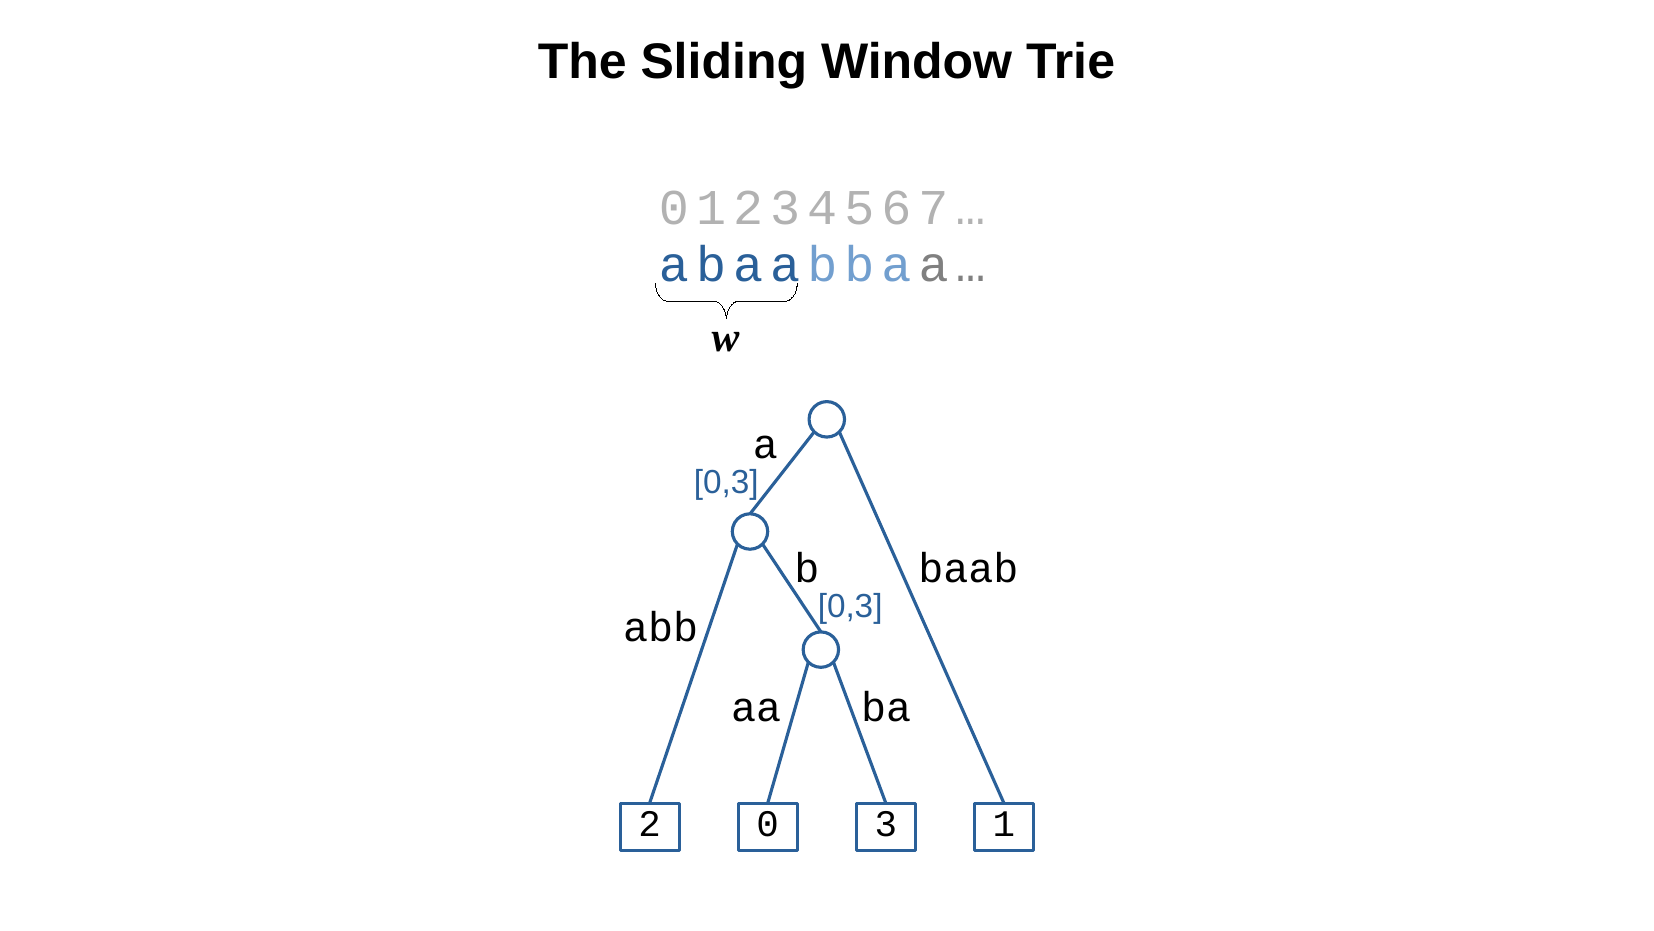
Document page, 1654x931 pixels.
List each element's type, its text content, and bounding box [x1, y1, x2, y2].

text_box The Sliding Window Trie [474, 0, 1180, 125]
text_box ba [846, 679, 926, 742]
text_box abb [608, 599, 714, 662]
text_box 2 [620, 803, 680, 851]
text_box 0 [738, 803, 798, 851]
text_box [0,3] [803, 580, 898, 632]
text_box a [738, 416, 793, 479]
text_box [0,3] [679, 456, 774, 508]
text_box w [696, 307, 755, 369]
text_box 3 [856, 803, 916, 851]
text_box baab [903, 540, 1034, 603]
text_box 01234567… abaabbaa… [644, 175, 1010, 304]
text_box aa [716, 679, 796, 742]
text_box 1 [974, 803, 1034, 851]
text_box b [779, 540, 835, 603]
